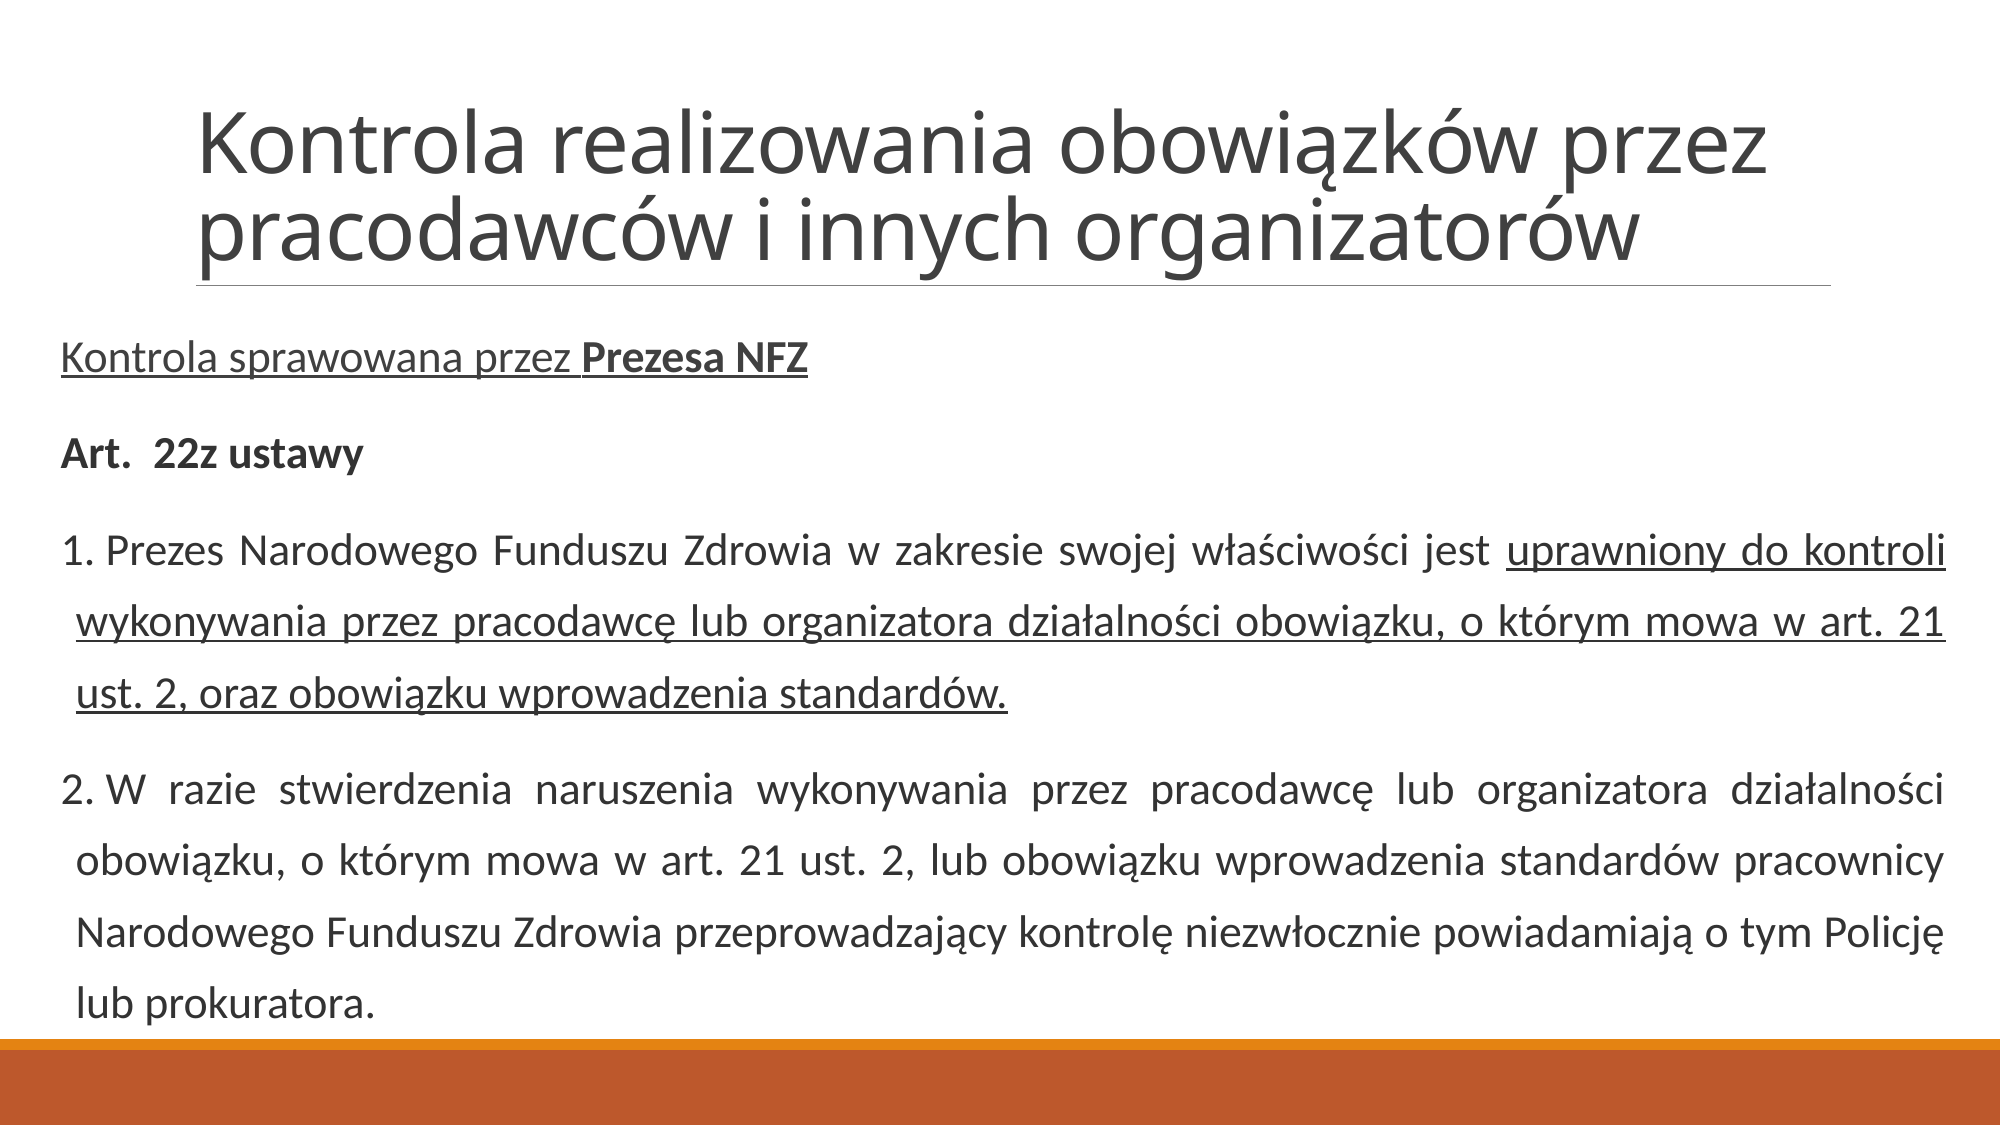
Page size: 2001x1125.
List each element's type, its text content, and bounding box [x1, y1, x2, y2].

list Kontrola sprawowana przez Prezesa NFZ Art. 22z ustawy 1. Prezes Narodowego Funduszu Zdrowia w zakresie swojej właściwości jest uprawniony do kontroli wykonywania przez pracodawcę lub organizatora działalności obowiązku, o którym mowa w art. 21 ust. 2, oraz obowiązku wprowadzenia standardów. 2. W razie stwierdzenia naruszenia wykonywania przez pracodawcę lub organizatora działalności obowiązku, o którym mowa w art. 21 ust. 2, lub obowiązku wprowadzenia standardów pracownicy Narodowego Funduszu Zdrowia przeprowadzający kontrolę niezwłocznie powiadamiają o tym Policję lub prokuratora. [45, 302, 1947, 1078]
title Kontrola realizowania obowiązków przez pracodawców i innych organizatorów [180, 47, 1831, 286]
